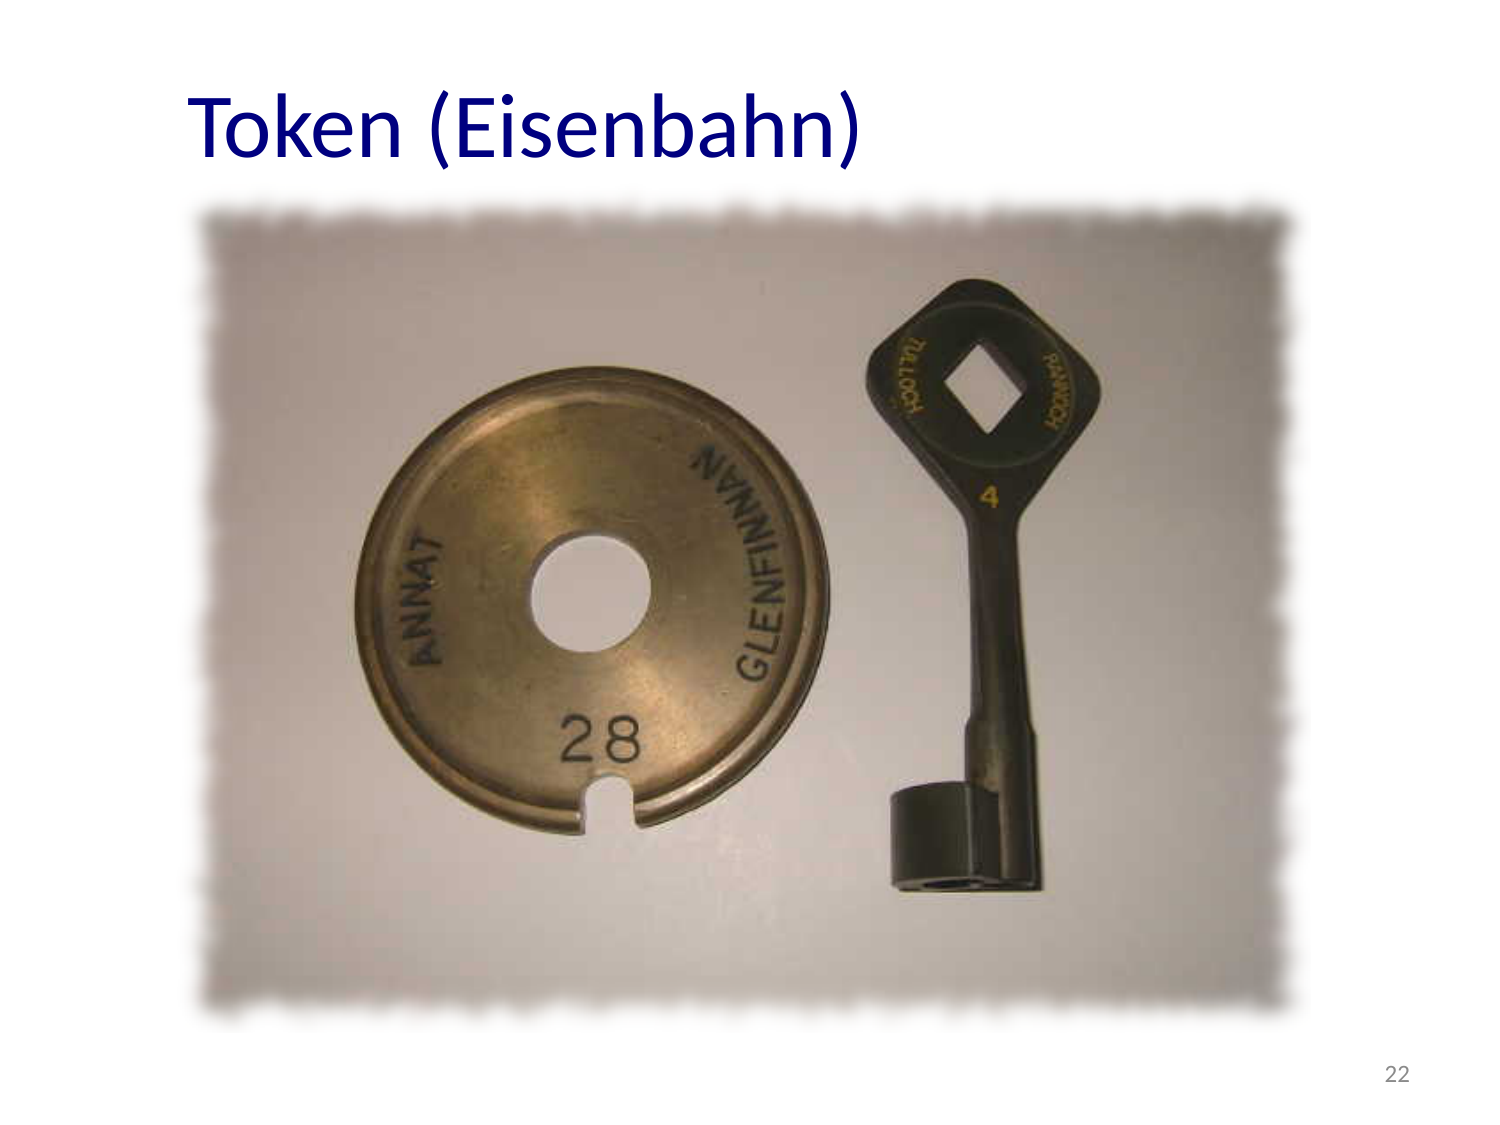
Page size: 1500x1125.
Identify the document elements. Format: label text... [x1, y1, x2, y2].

title Token (Eisenbahn) [187, 47, 1412, 231]
picture [176, 182, 1311, 1033]
